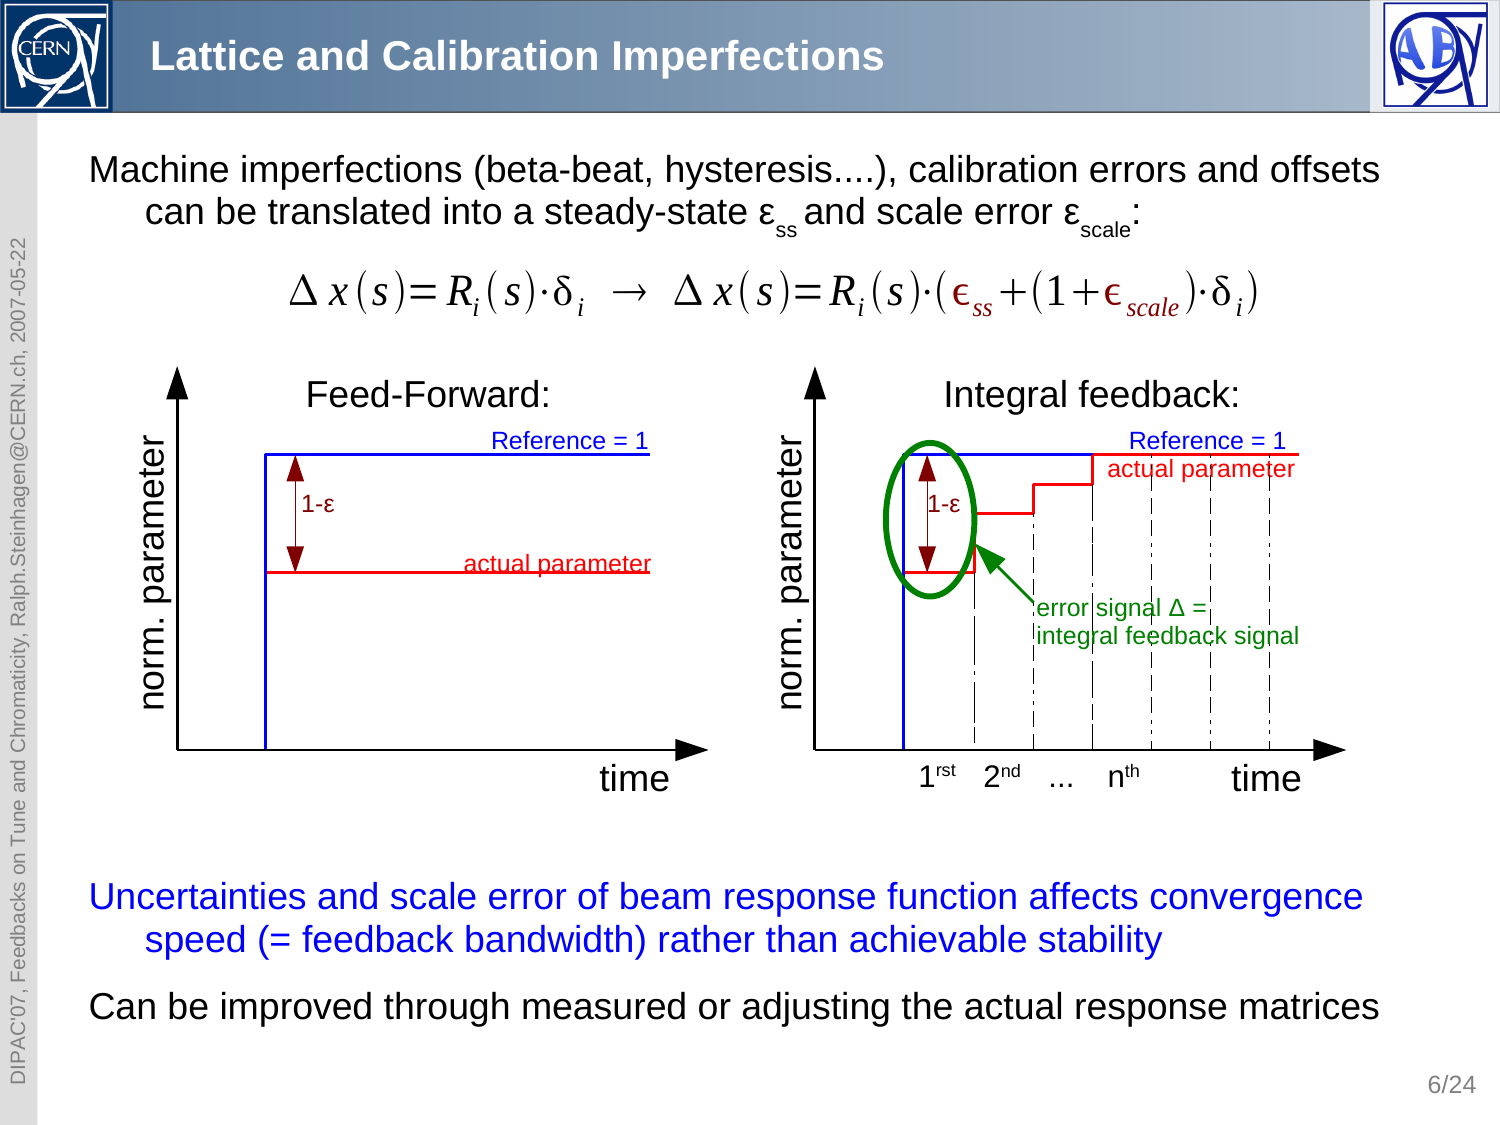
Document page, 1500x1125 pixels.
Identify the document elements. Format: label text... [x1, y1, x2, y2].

text_box 1-ε [286, 482, 350, 526]
text_box 2nd [968, 751, 1033, 802]
text_box actual parameter [1092, 447, 1308, 491]
text_box actual parameter [448, 542, 664, 586]
text_box norm. parameter [760, 391, 817, 727]
text_box ... [1033, 751, 1089, 802]
text_box Reference = 1 [476, 419, 662, 463]
text_box Feed-Forward: [290, 366, 566, 423]
title Lattice and Calibration Imperfections [150, 0, 1270, 113]
text_box 1rst [903, 751, 968, 802]
text_box 1-ε [912, 482, 971, 526]
text_box nth [1092, 751, 1155, 802]
text_box time [1216, 750, 1317, 807]
text_box error signal Δ = integral feedback signal [1021, 586, 1318, 658]
list Machine imperfections (beta-beat, hysteresis....), calibration errors and offsets can be translated into a steady-state εss and scale error εscale: [88, 147, 1439, 242]
list Uncertainties and scale error of beam response function affects convergence speed (= feedback bandwidth) rather than achievable stability Can be improved through measured or adjusting the actual response matrices [88, 874, 1438, 1028]
text_box Reference = 1 [1114, 419, 1299, 447]
text_box Integral feedback: [928, 366, 1256, 423]
picture [0, 0, 113, 113]
chart [277, 265, 1271, 322]
text_box time [584, 750, 686, 807]
picture [1382, 1, 1489, 108]
text_box norm. parameter [122, 391, 180, 727]
